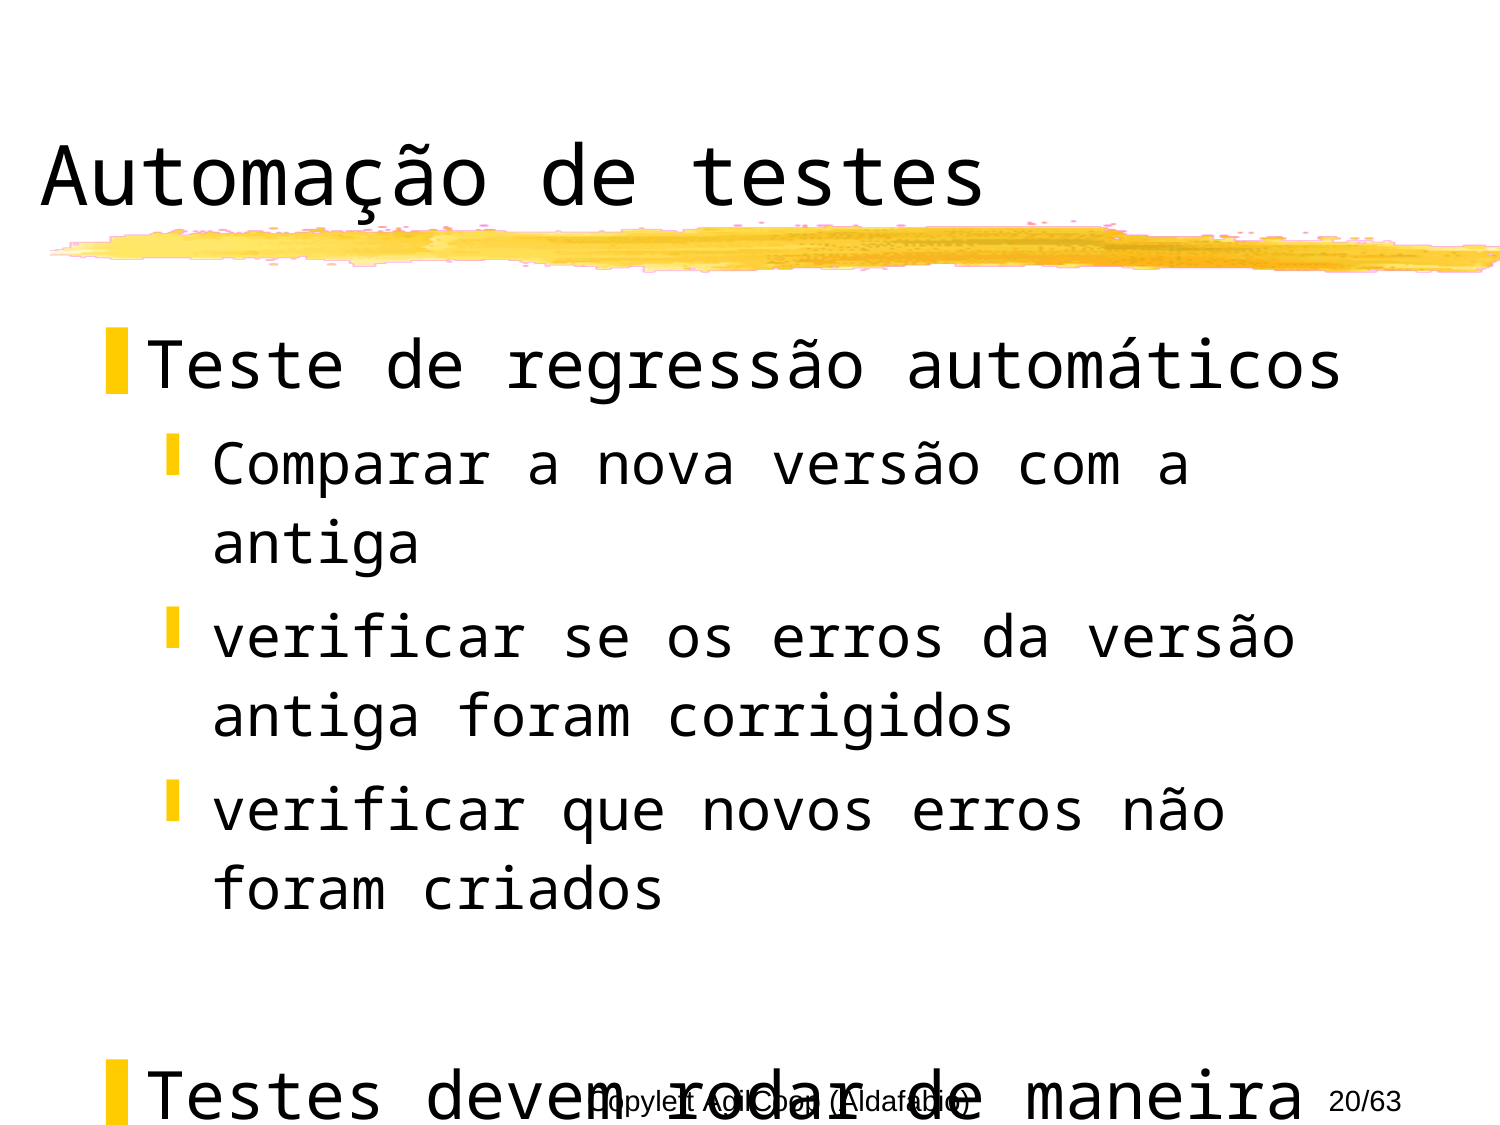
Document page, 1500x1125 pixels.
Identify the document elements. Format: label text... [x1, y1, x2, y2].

title Automação de testes [24, 74, 1488, 238]
picture [50, 215, 1500, 284]
list Teste de regressão automáticos Comparar a nova versão com a antiga verificar se os erros da versão antiga foram corrigidos verificar que novos erros não foram criados Testes devem rodar de maneira silenciosa se tudo estiver OK [74, 309, 1417, 1007]
